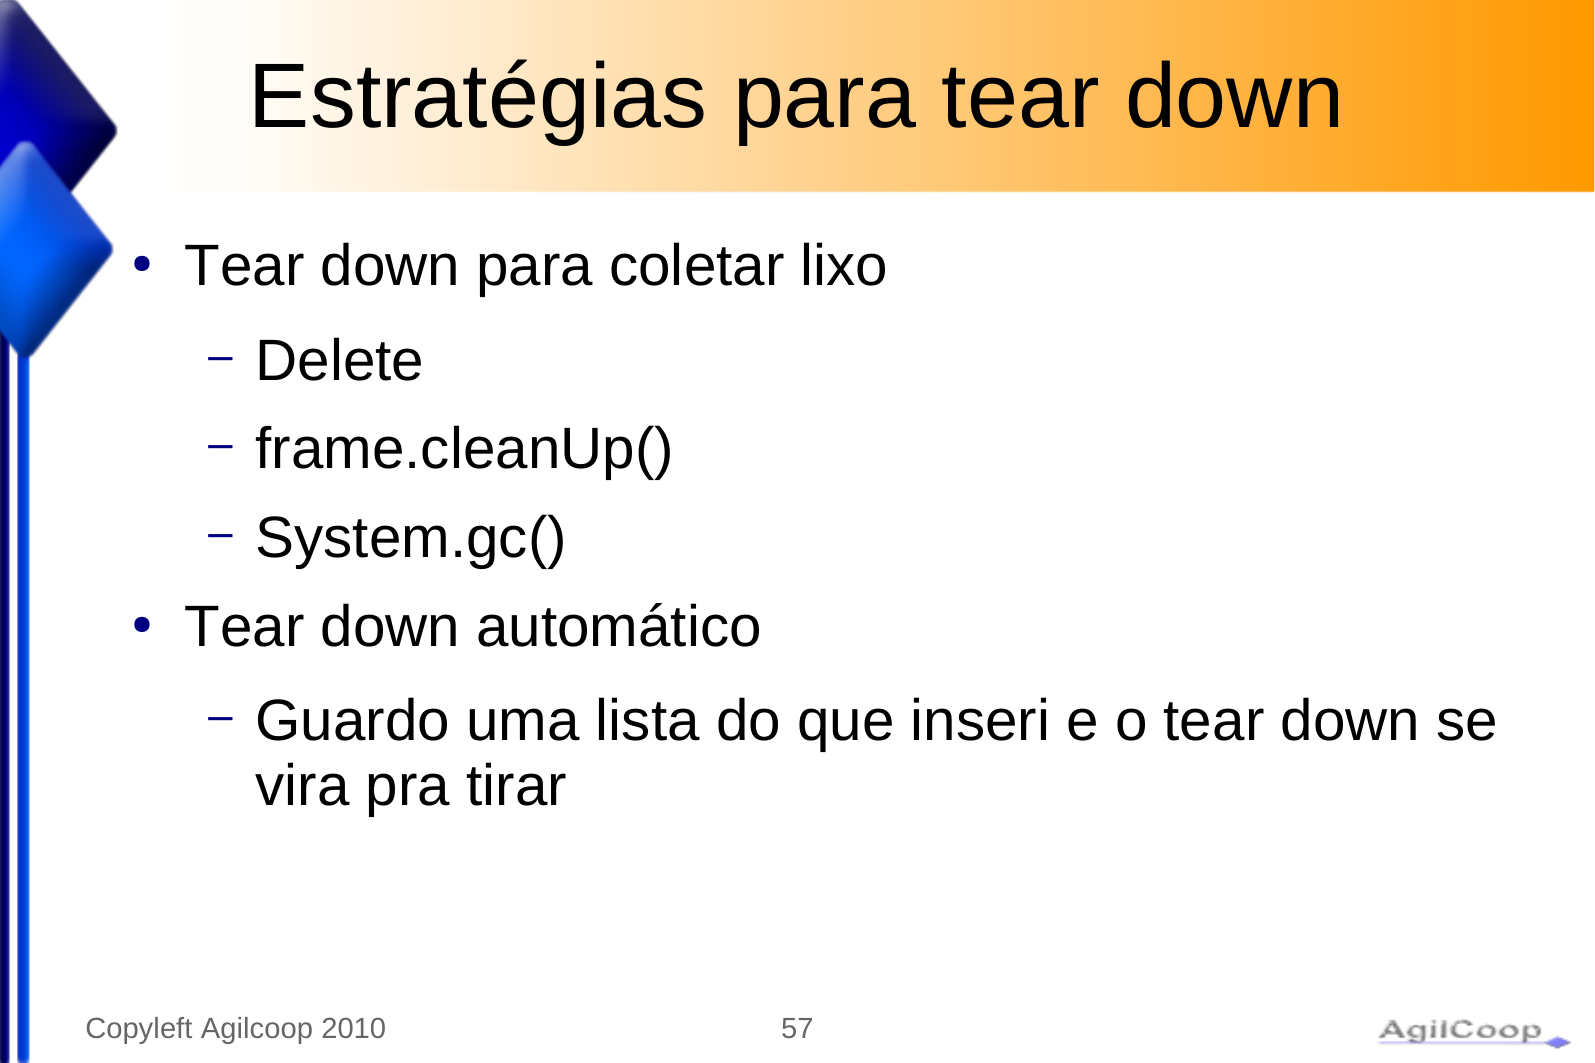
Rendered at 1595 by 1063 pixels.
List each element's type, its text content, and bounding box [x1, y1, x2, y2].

picture [0, 0, 1595, 1063]
list Tear down para coletar lixo Delete frame.cleanUp() System.gc() Tear down automático Guardo uma lista do que inseri e o tear down se vira pra tirar [113, 232, 1549, 962]
title Estratégias para tear down [79, 6, 1515, 185]
